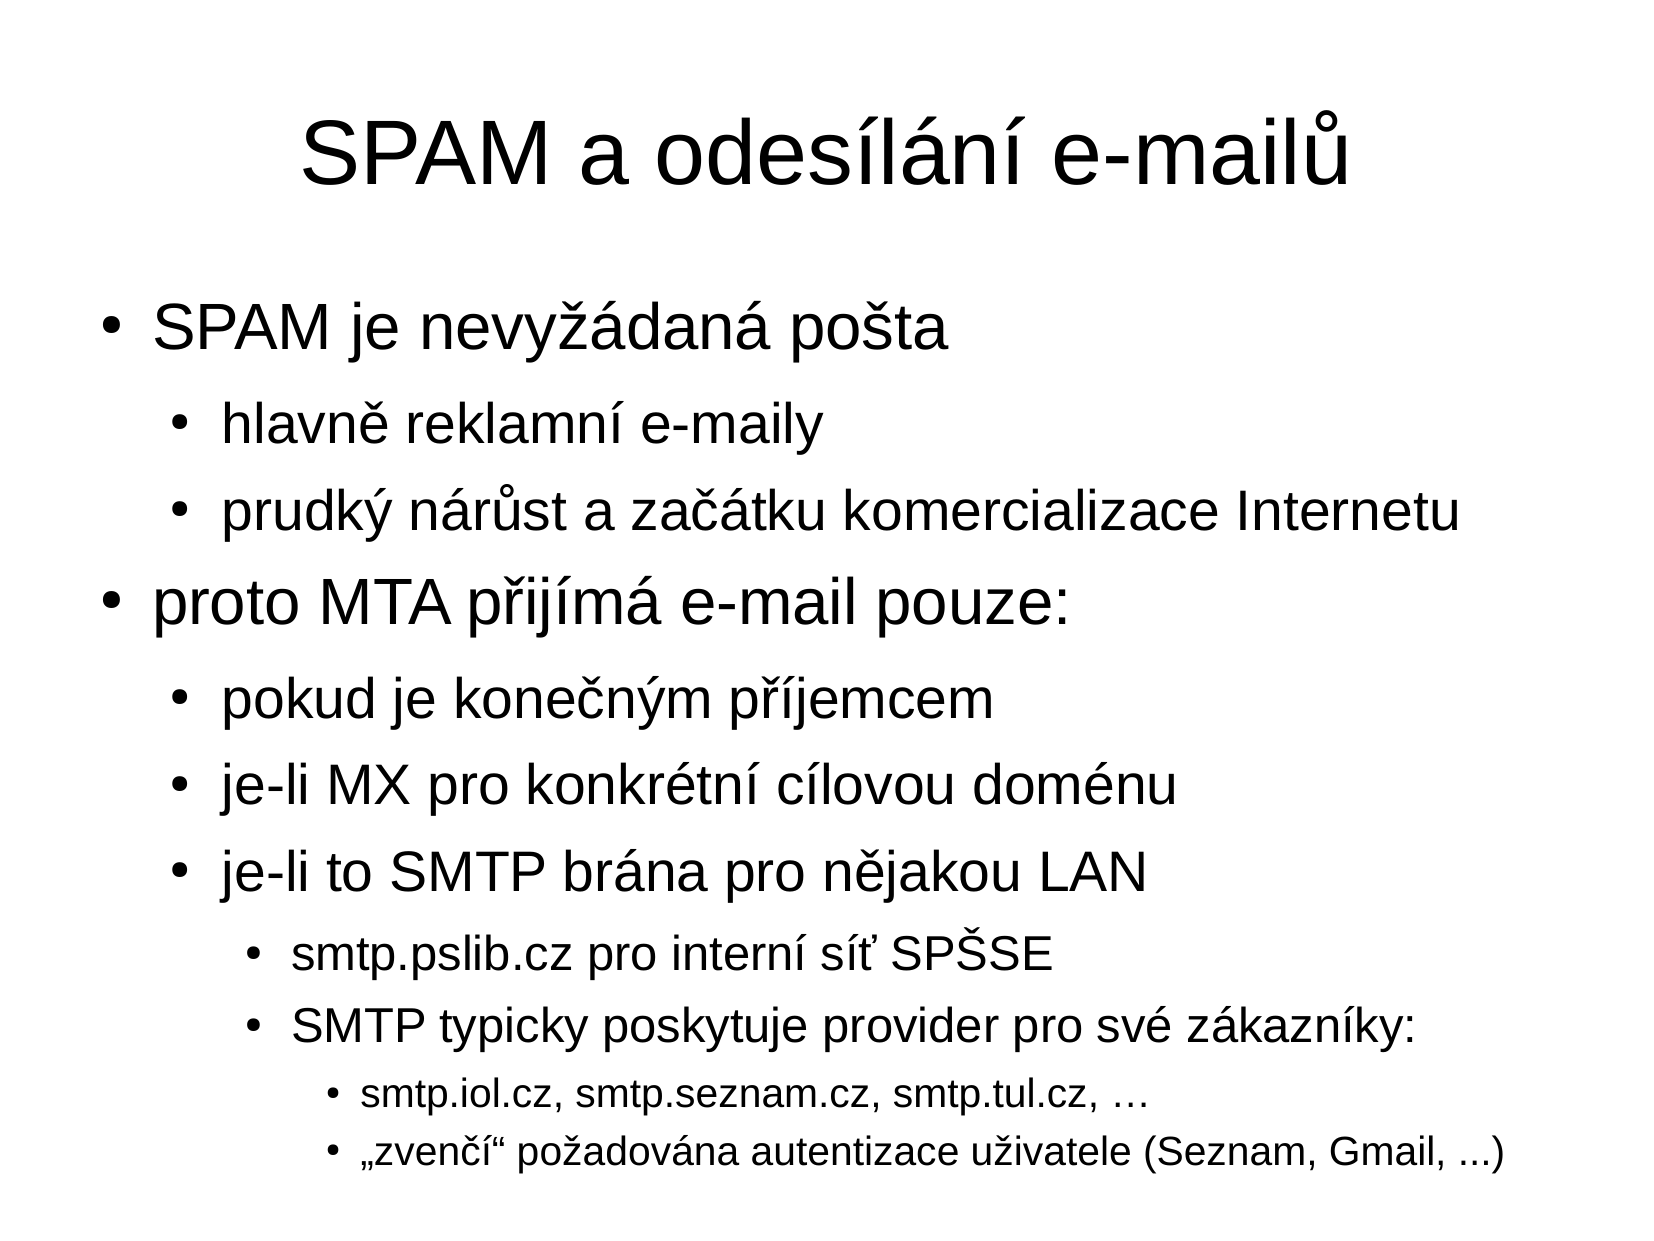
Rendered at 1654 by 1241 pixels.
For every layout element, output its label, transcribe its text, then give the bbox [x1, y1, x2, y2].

title SPAM a odesílání e-mailů [82, 49, 1571, 257]
list SPAM je nevyžádaná pošta hlavně reklamní e-maily prudký nárůst a začátku komercializace Internetu proto MTA přijímá e-mail pouze: pokud je konečným příjemcem je-li MX pro konkrétní cílovou doménu je-li to SMTP brána pro nějakou LAN smtp.pslib.cz pro interní síť SPŠSE SMTP typicky poskytuje provider pro své zákazníky: smtp.iol.cz, smtp.seznam.cz, smtp.tul.cz, … „zvenčí“ požadována autentizace uživatele (Seznam, Gmail, ...) [82, 290, 1571, 1182]
